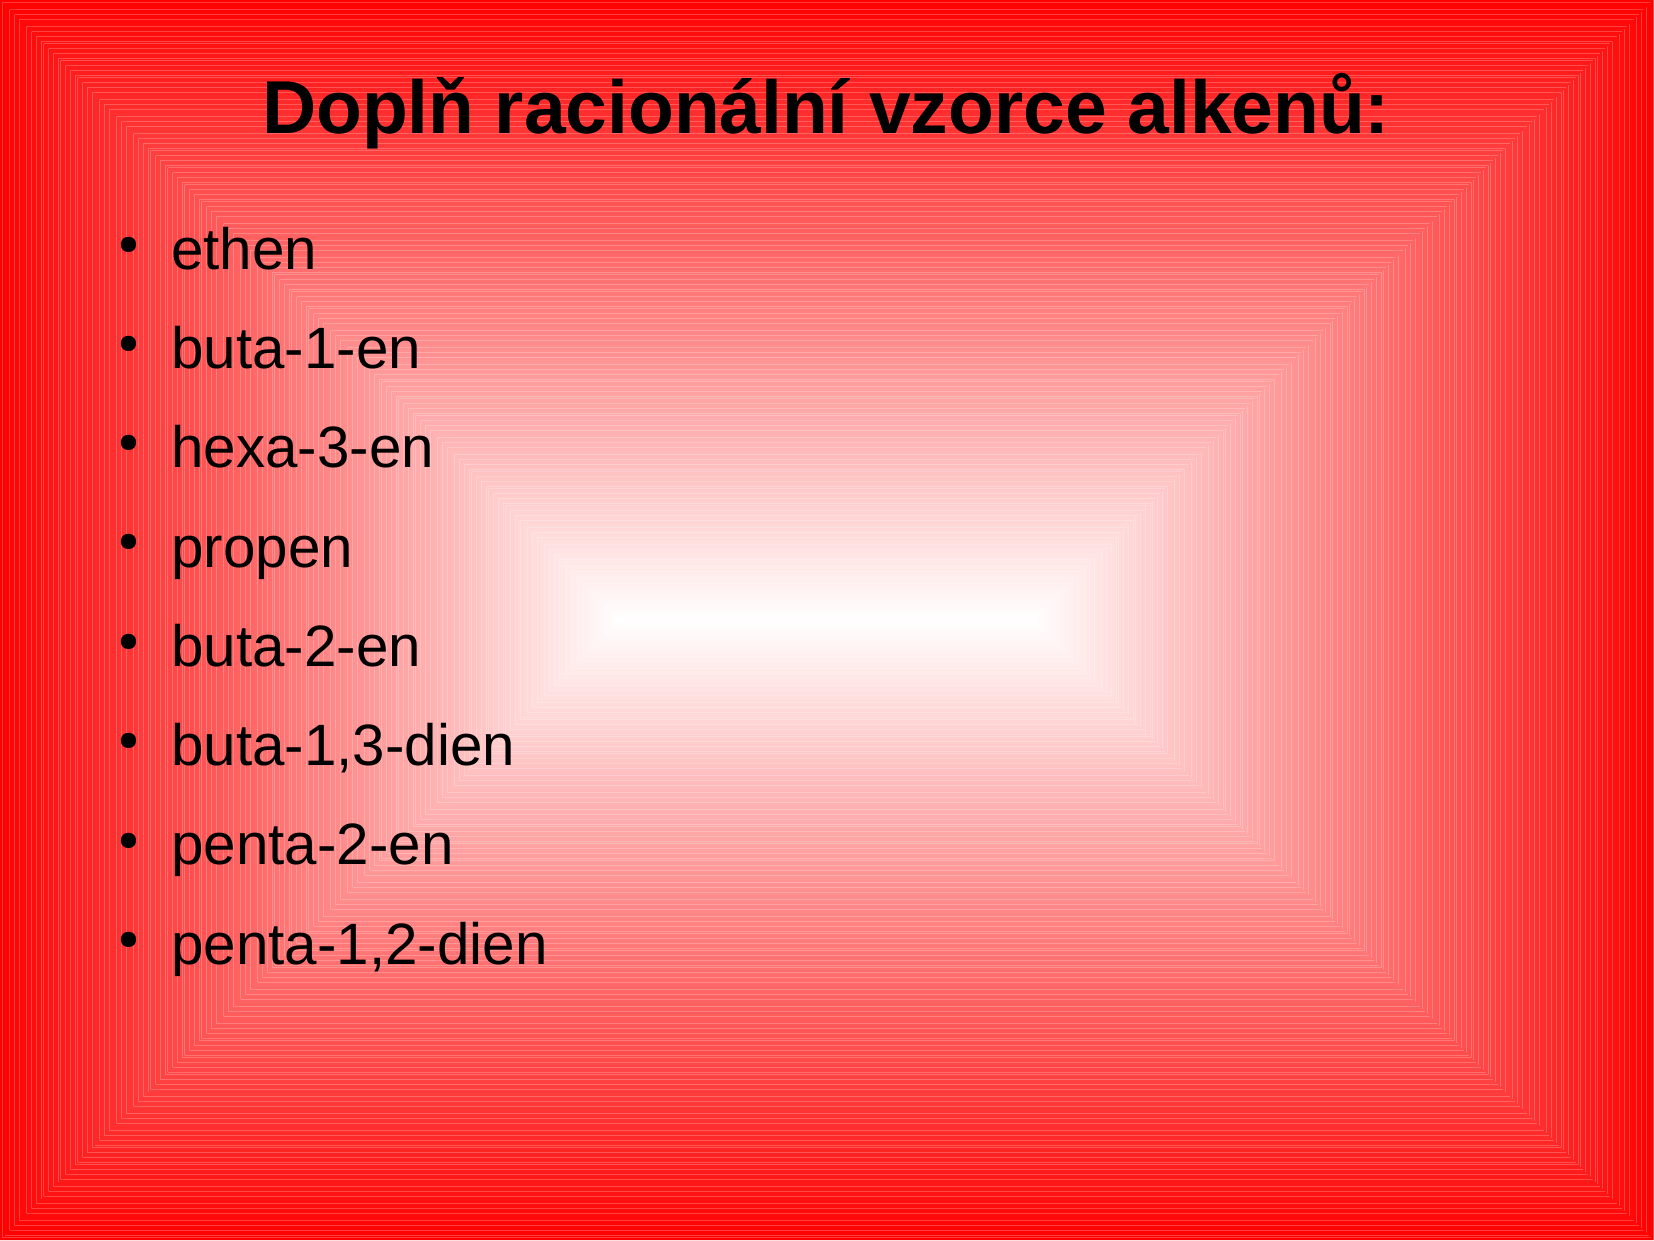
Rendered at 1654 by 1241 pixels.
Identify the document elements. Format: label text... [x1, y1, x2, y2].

list ethen buta-1-en hexa-3-en propen buta-2-en buta-1,3-dien penta-2-en penta-1,2-dien [82, 210, 1571, 1030]
title Doplň racionální vzorce alkenů: [82, 0, 1571, 208]
